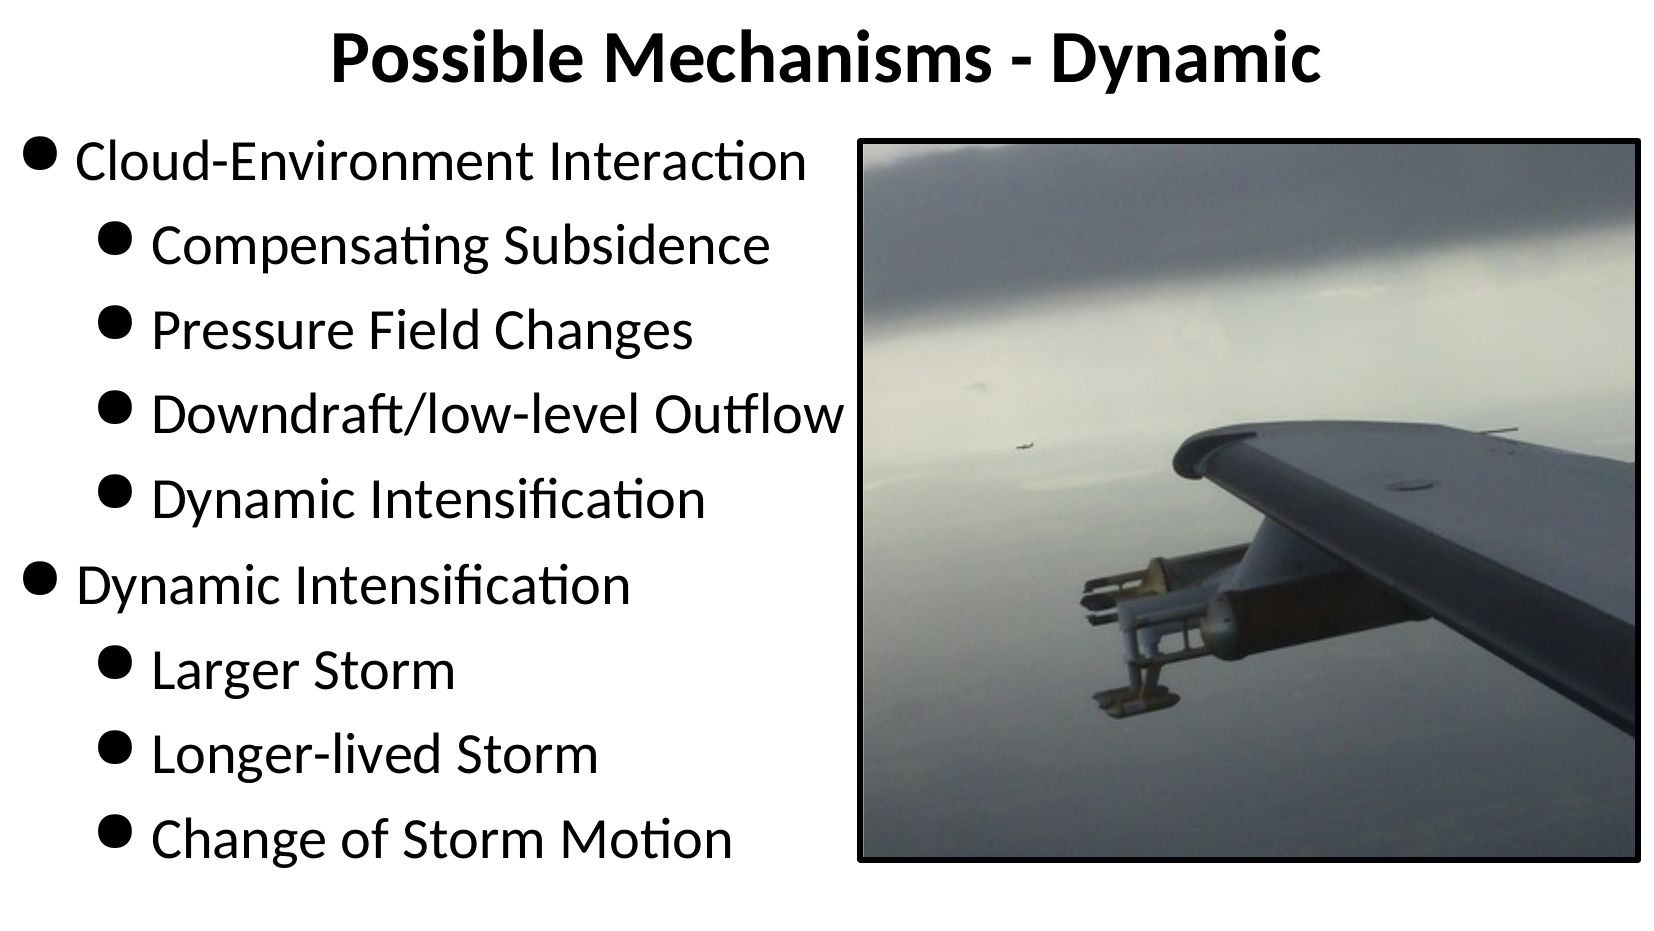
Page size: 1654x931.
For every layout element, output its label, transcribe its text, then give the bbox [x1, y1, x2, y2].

picture [863, 144, 1636, 857]
text_box Cloud-Environment Interaction Compensating Subsidence Pressure Field Changes Downdraft/low-level Outflow Dynamic Intensification Dynamic Intensification Larger Storm Longer-lived Storm Change of Storm Motion [2, 37, 1586, 878]
title Possible Mechanisms - Dynamic [0, 0, 1654, 106]
